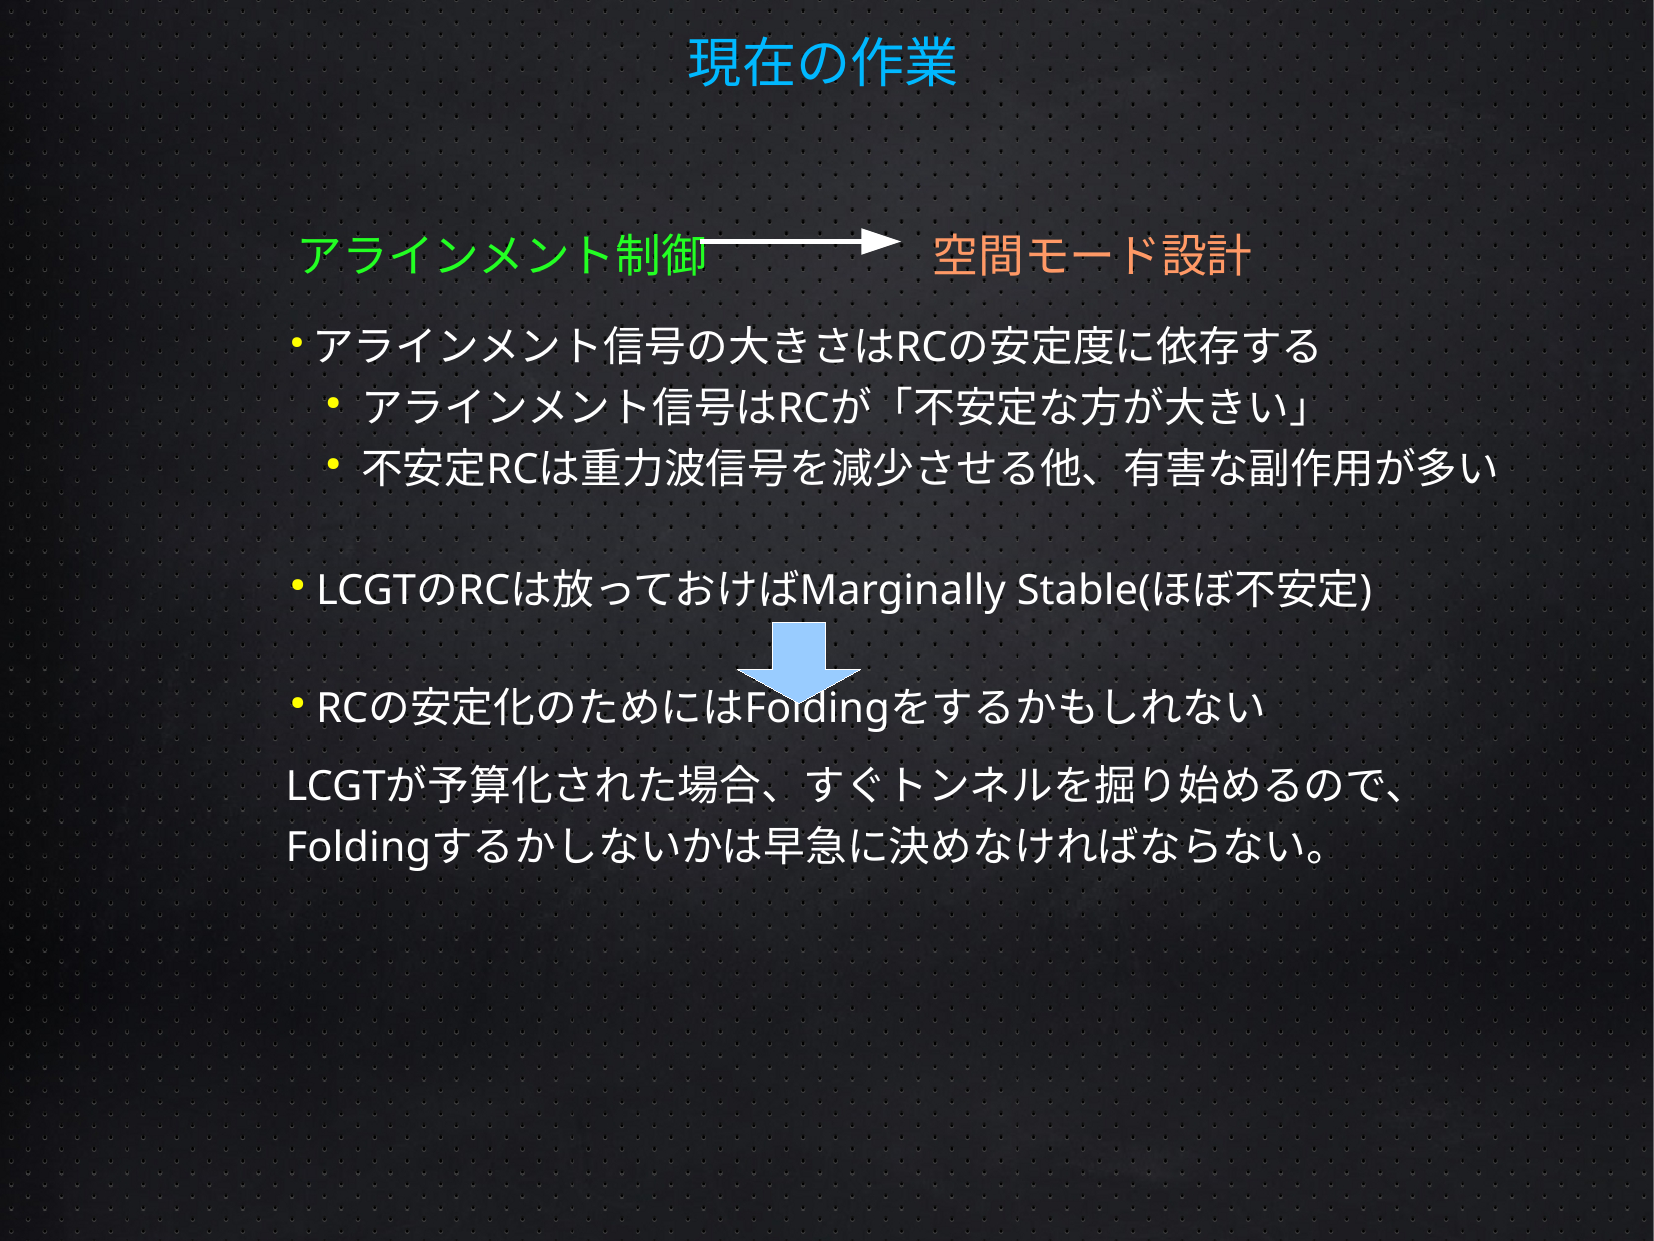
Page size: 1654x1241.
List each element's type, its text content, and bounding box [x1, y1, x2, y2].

title 現在の作業 [79, 29, 1568, 88]
text_box [737, 622, 861, 704]
text_box LCGTが予算化された場合、すぐトンネルを掘り始めるので、 Foldingするかしないかは早急に決めなければならない。 [270, 744, 1347, 881]
picture [0, 0, 1654, 1241]
text_box アラインメント信号の大きさはRCの安定度に依存する アラインメント信号はRCが「不安定な方が大きい」 不安定RCは重力波信号を減少させる他、有害な副作用が多い LCGTのRCは放っておけばMarginally Stable(ほぼ不安定) RCの安定化のためにはFoldingをするかもしれない [275, 305, 1474, 614]
text_box アラインメント制御 空間モード設計 [281, 212, 1269, 273]
